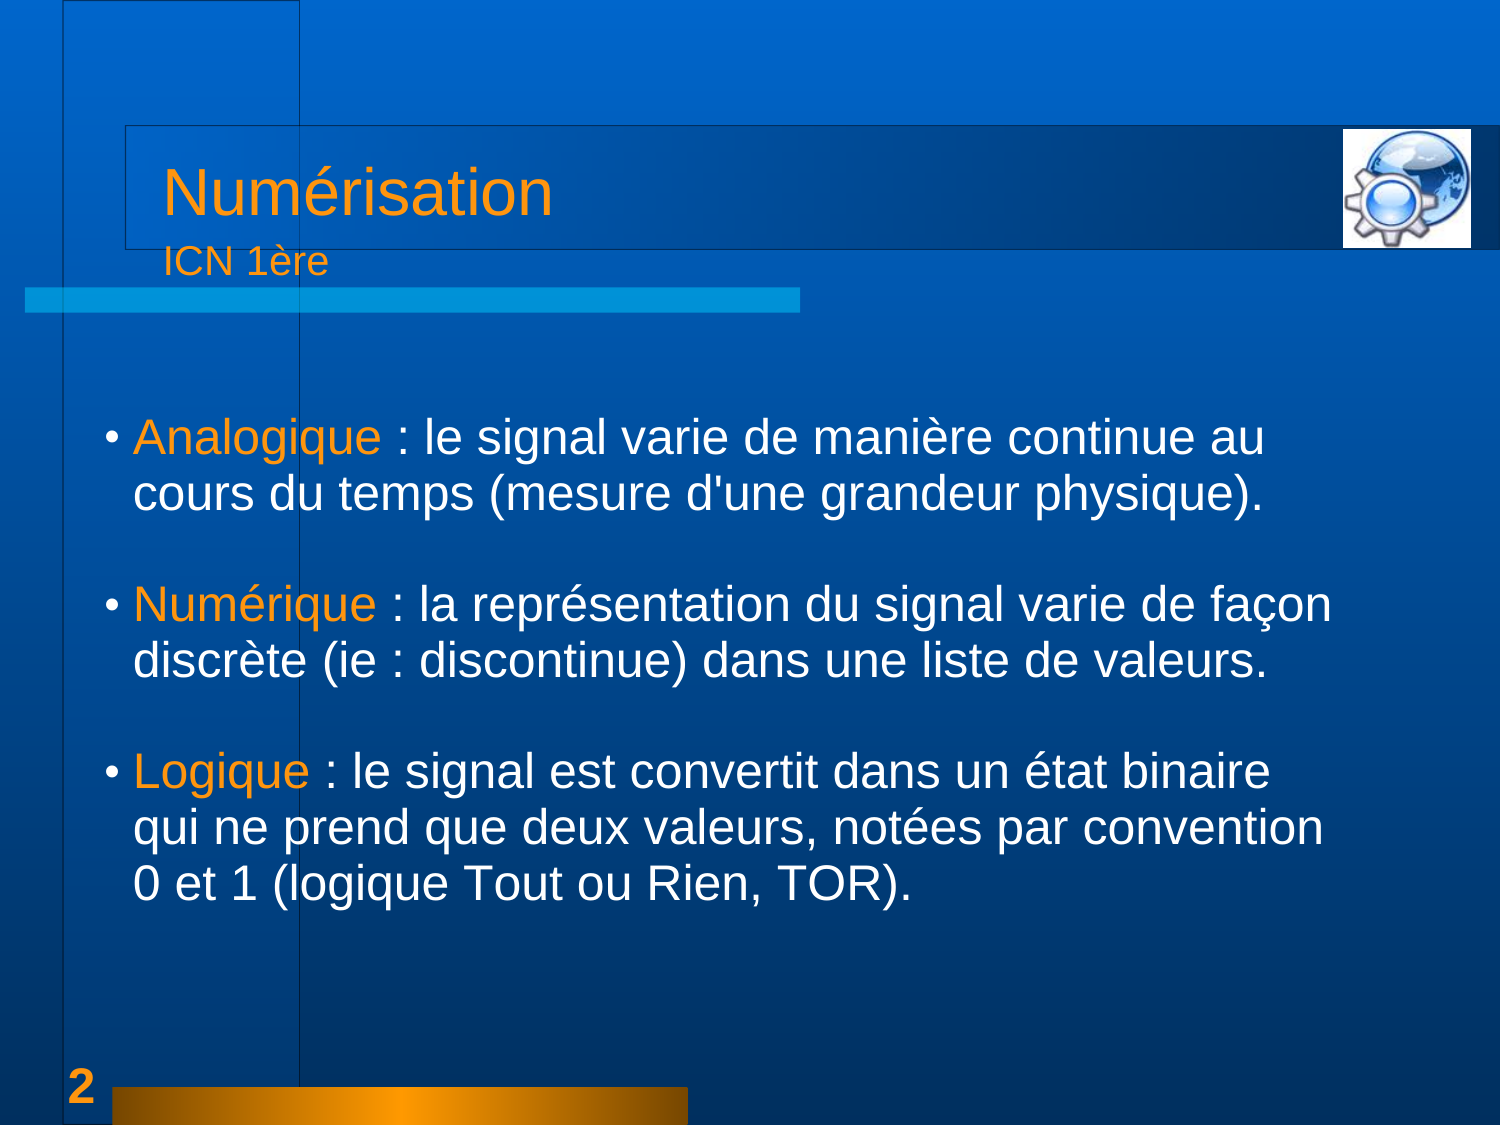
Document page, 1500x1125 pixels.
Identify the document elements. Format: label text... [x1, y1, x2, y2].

text_box Analogique : le signal varie de manière continue au cours du temps (mesure d'une grandeur physique). Numérique : la représentation du signal varie de façon discrète (ie : discontinue) dans une liste de valeurs. Logique : le signal est convertit dans un état binaire qui ne prend que deux valeurs, notées par convention 0 et 1 (logique Tout ou Rien, TOR). [88, 401, 1359, 920]
picture [1343, 129, 1471, 248]
